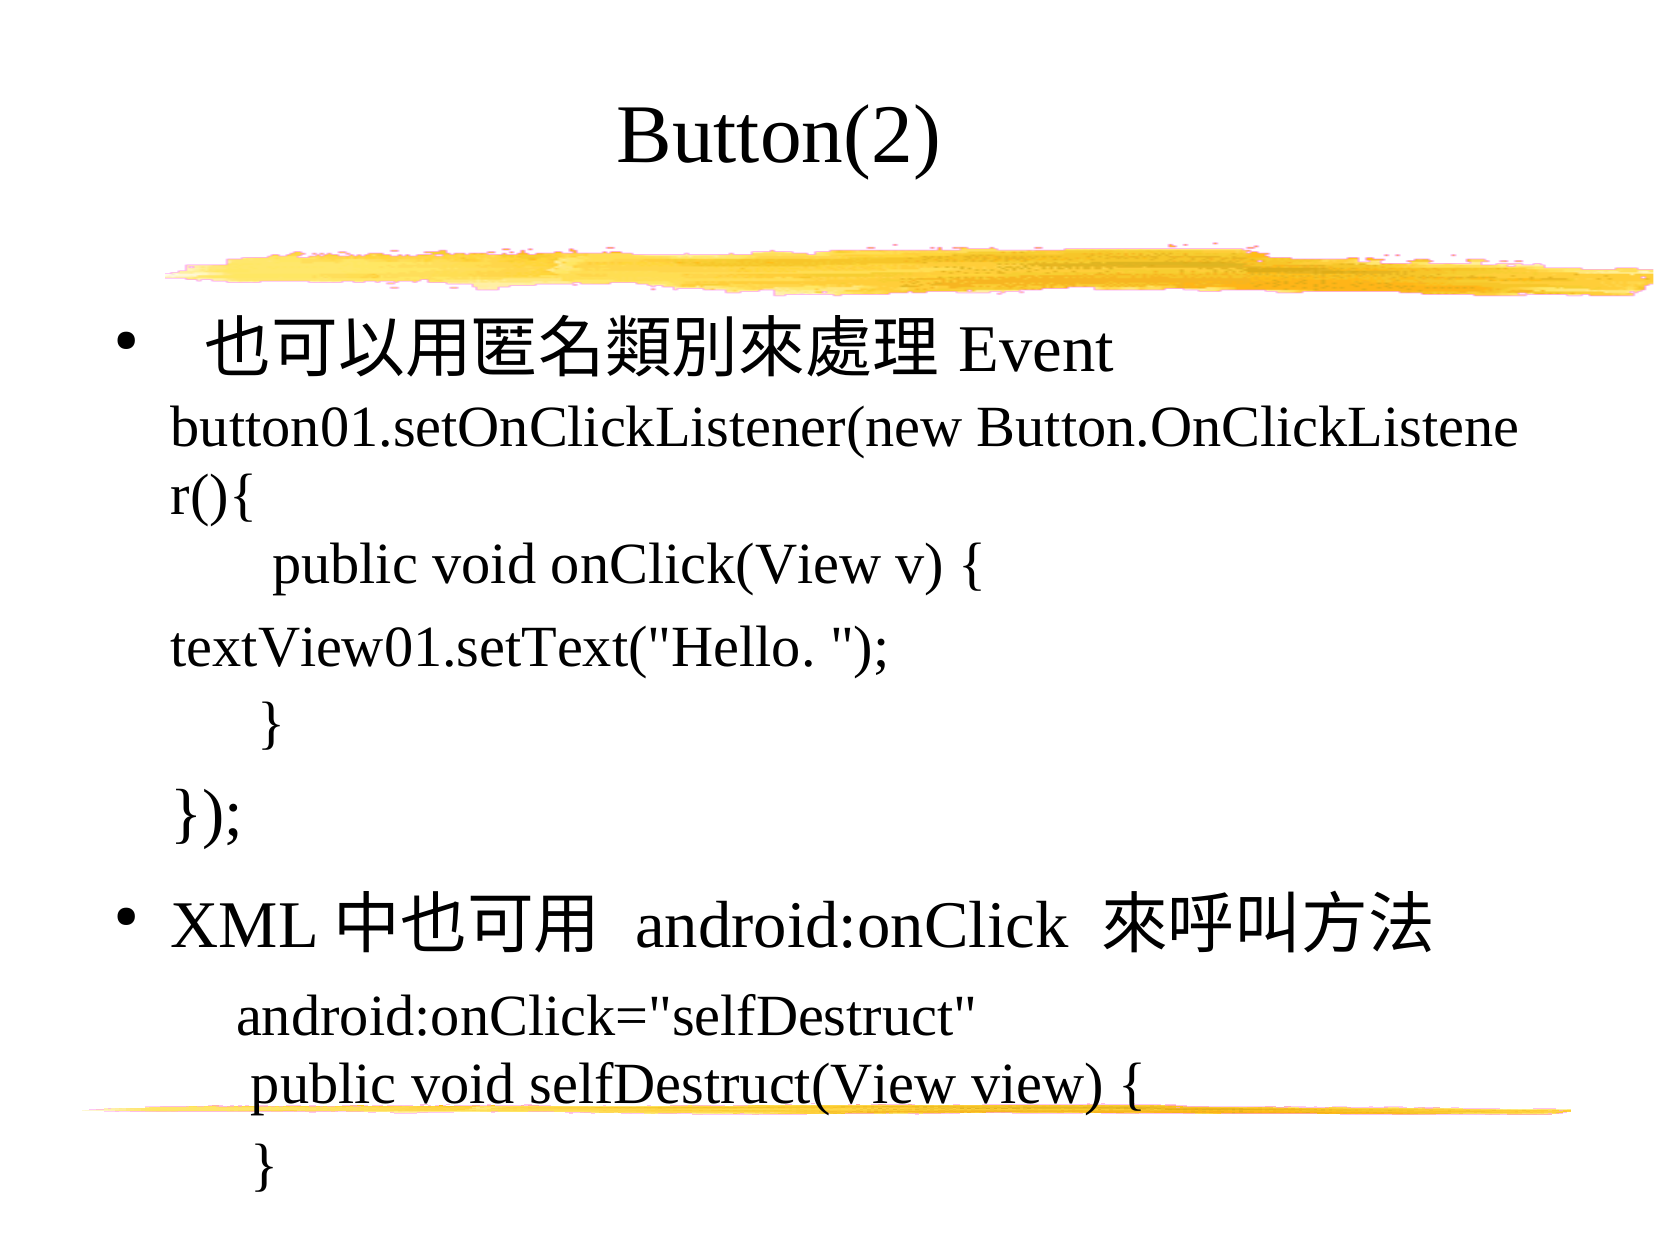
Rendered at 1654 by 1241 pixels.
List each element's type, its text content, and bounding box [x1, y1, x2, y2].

title Button(2) [76, 28, 1482, 235]
picture [165, 237, 1654, 308]
list 也可以用匿名類別來處理Event button01.setOnClickListener(new Button.OnClickListener(){ public void onClick(View v) { textView01.setText("Hello. "); } }); XML中也可用 android:onClick 來呼叫方法 android:onClick="selfDestruct" public void selfDestruct(View view) { } [114, 288, 1520, 1241]
picture [82, 1102, 114, 1117]
picture [1520, 1102, 1571, 1117]
